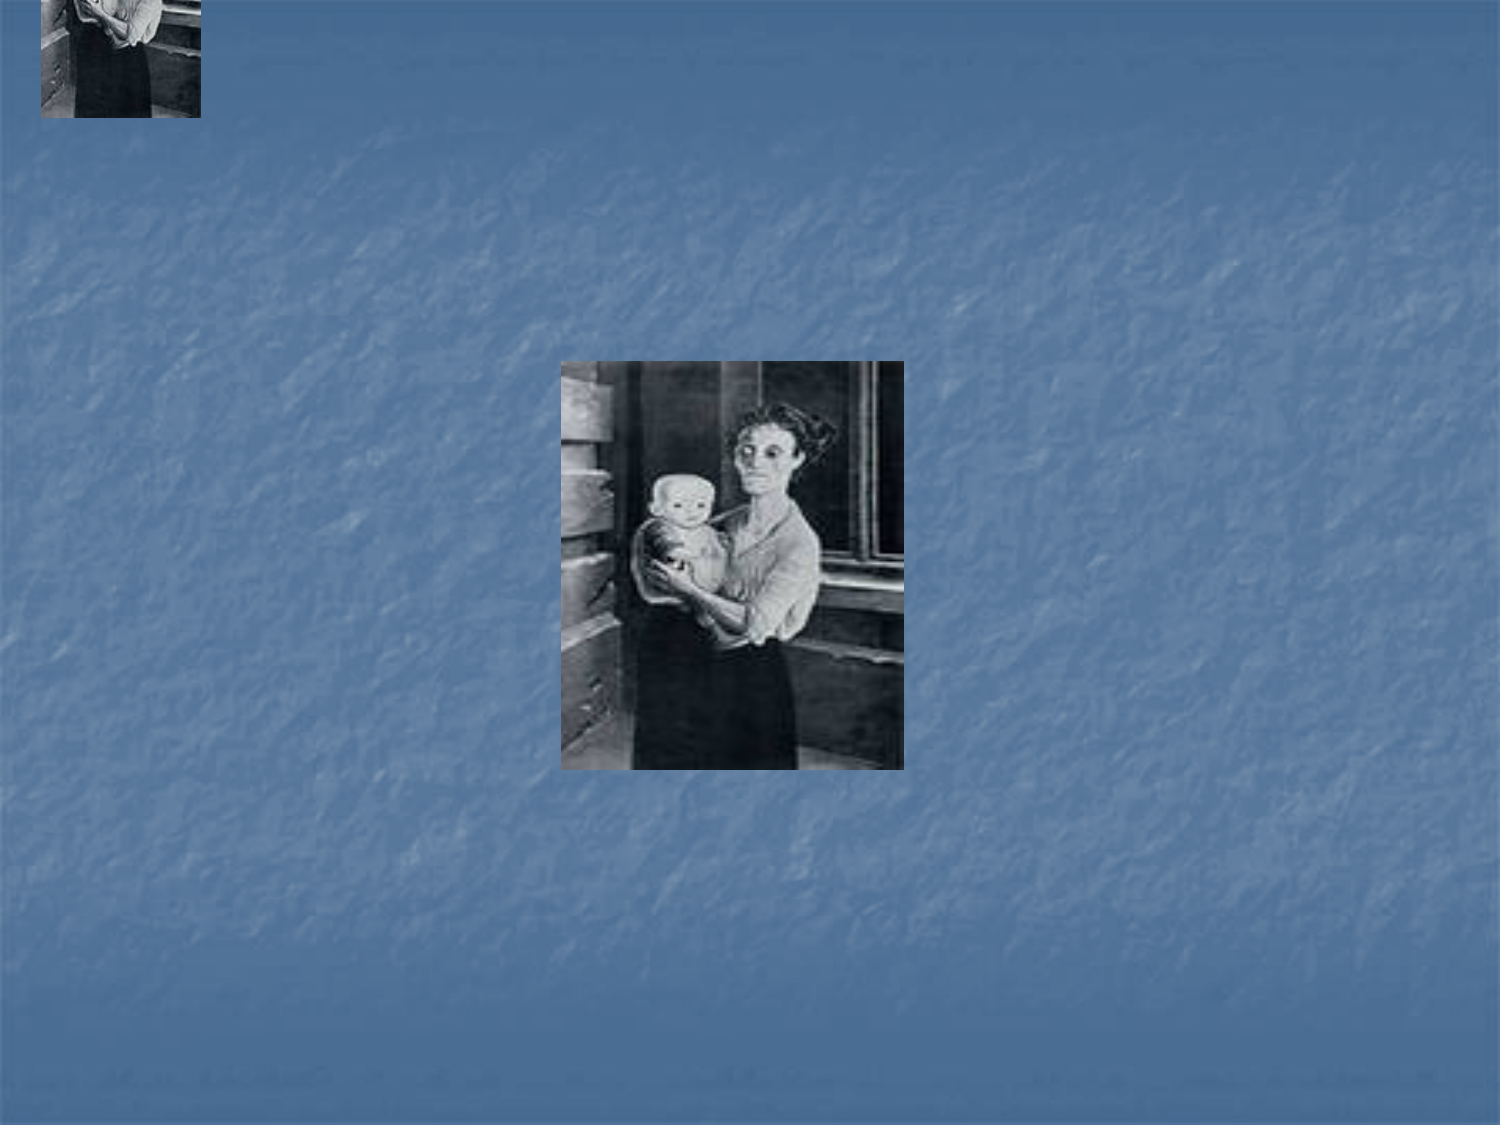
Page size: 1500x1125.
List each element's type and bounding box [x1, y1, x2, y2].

picture [561, 361, 904, 770]
picture [41, 0, 201, 118]
